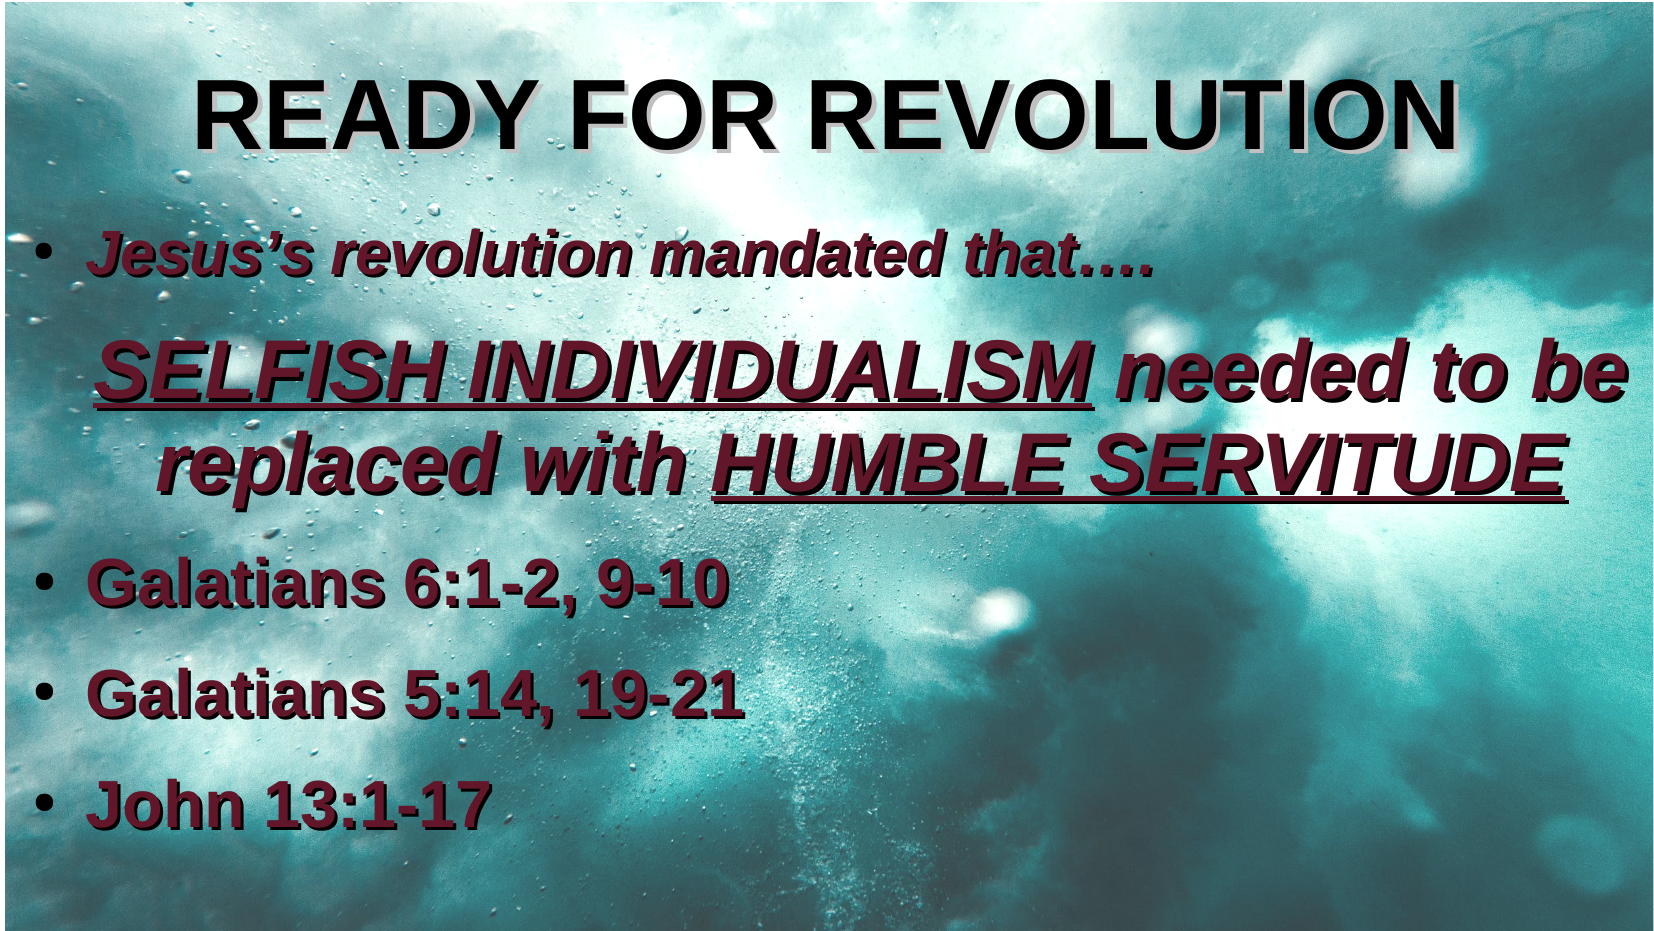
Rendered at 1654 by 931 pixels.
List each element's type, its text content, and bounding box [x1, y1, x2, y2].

title READY FOR REVOLUTION [82, 37, 1571, 193]
list Jesus’s revolution mandated that…. SELFISH INDIVIDUALISM needed to be replaced with HUMBLE SERVITUDE Galatians 6:1-2, 9-10 Galatians 5:14, 19-21 John 13:1-17 [15, 217, 1636, 916]
picture [5, 2, 1654, 931]
